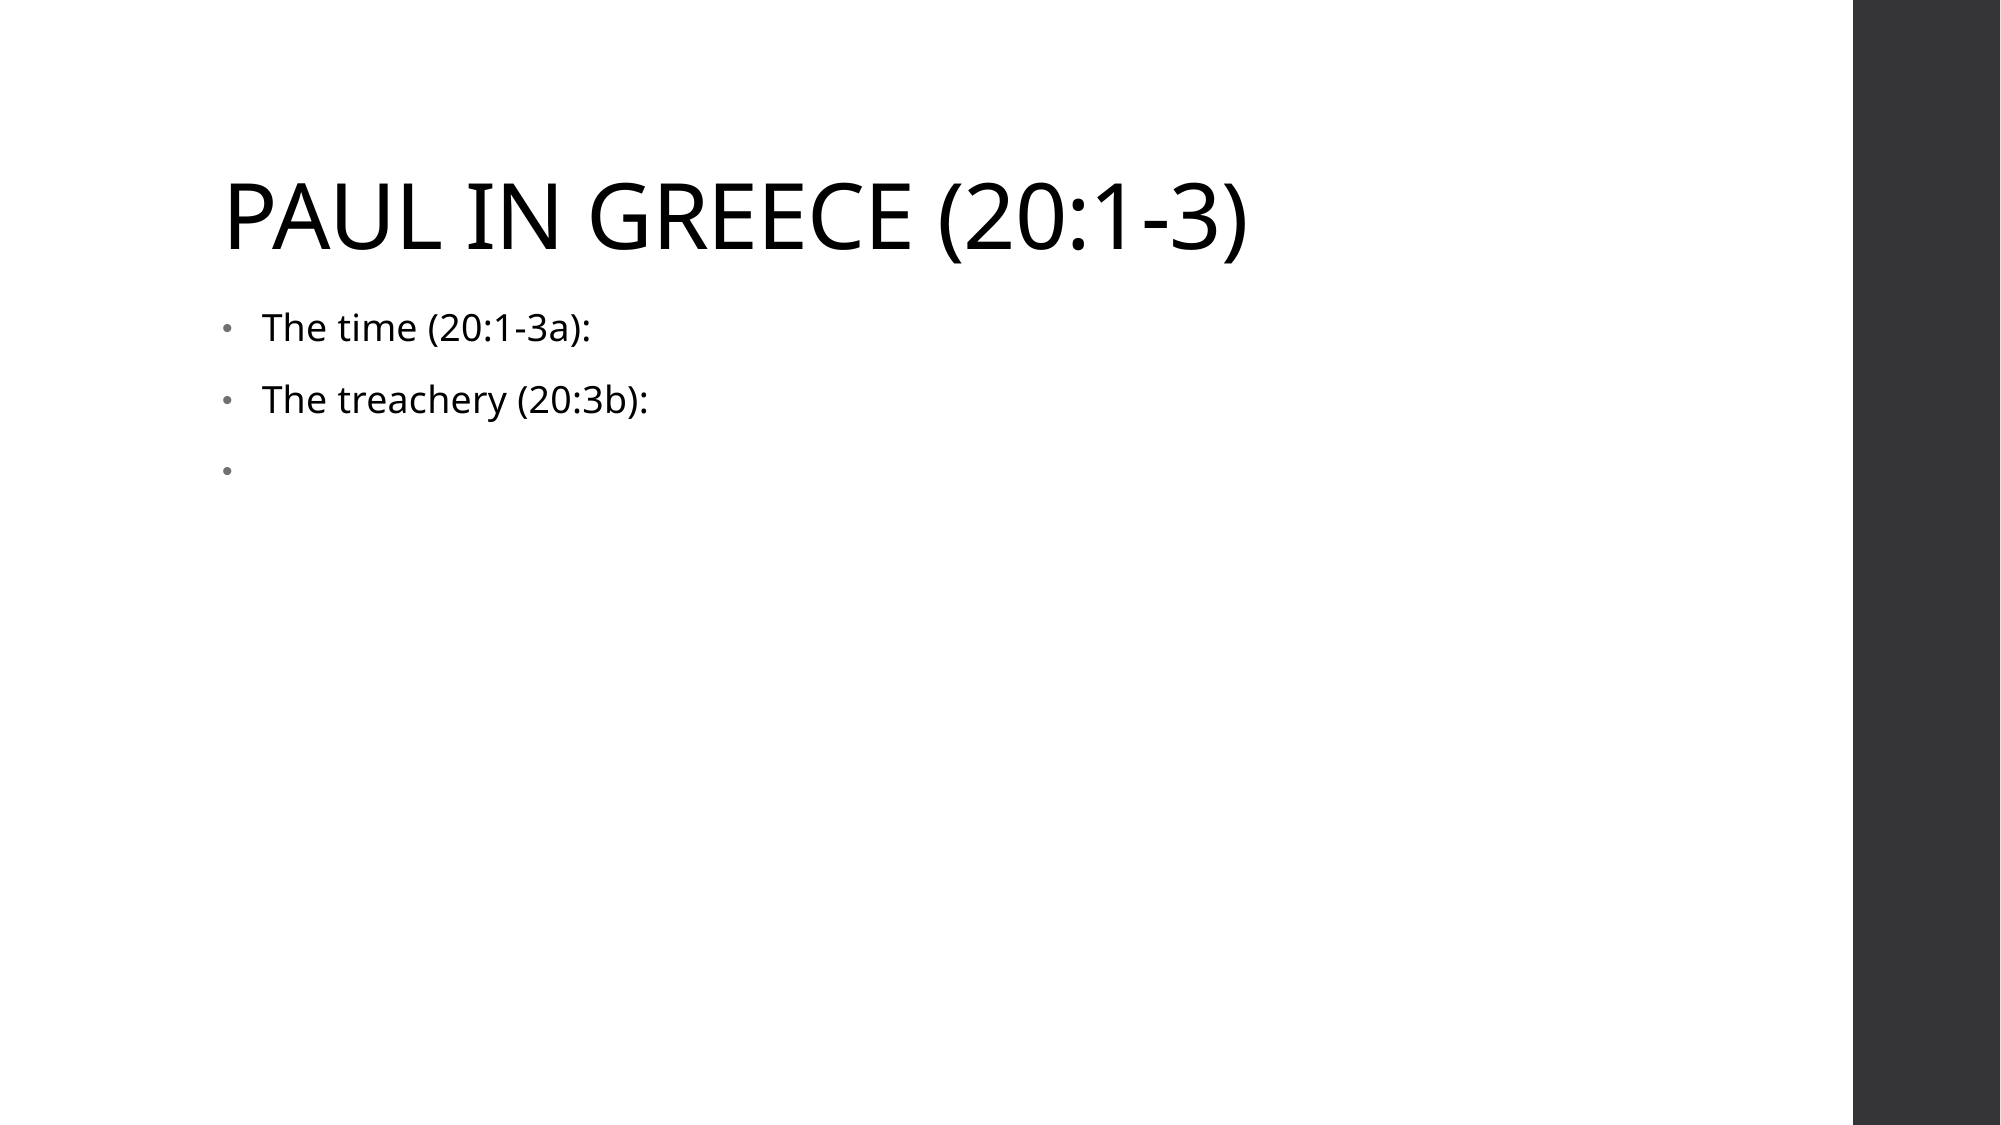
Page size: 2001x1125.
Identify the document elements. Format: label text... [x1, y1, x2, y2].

title PAUL IN GREECE (20:1-3) [206, 60, 1797, 278]
list The time (20:1-3a): The treachery (20:3b): [206, 299, 1617, 1014]
